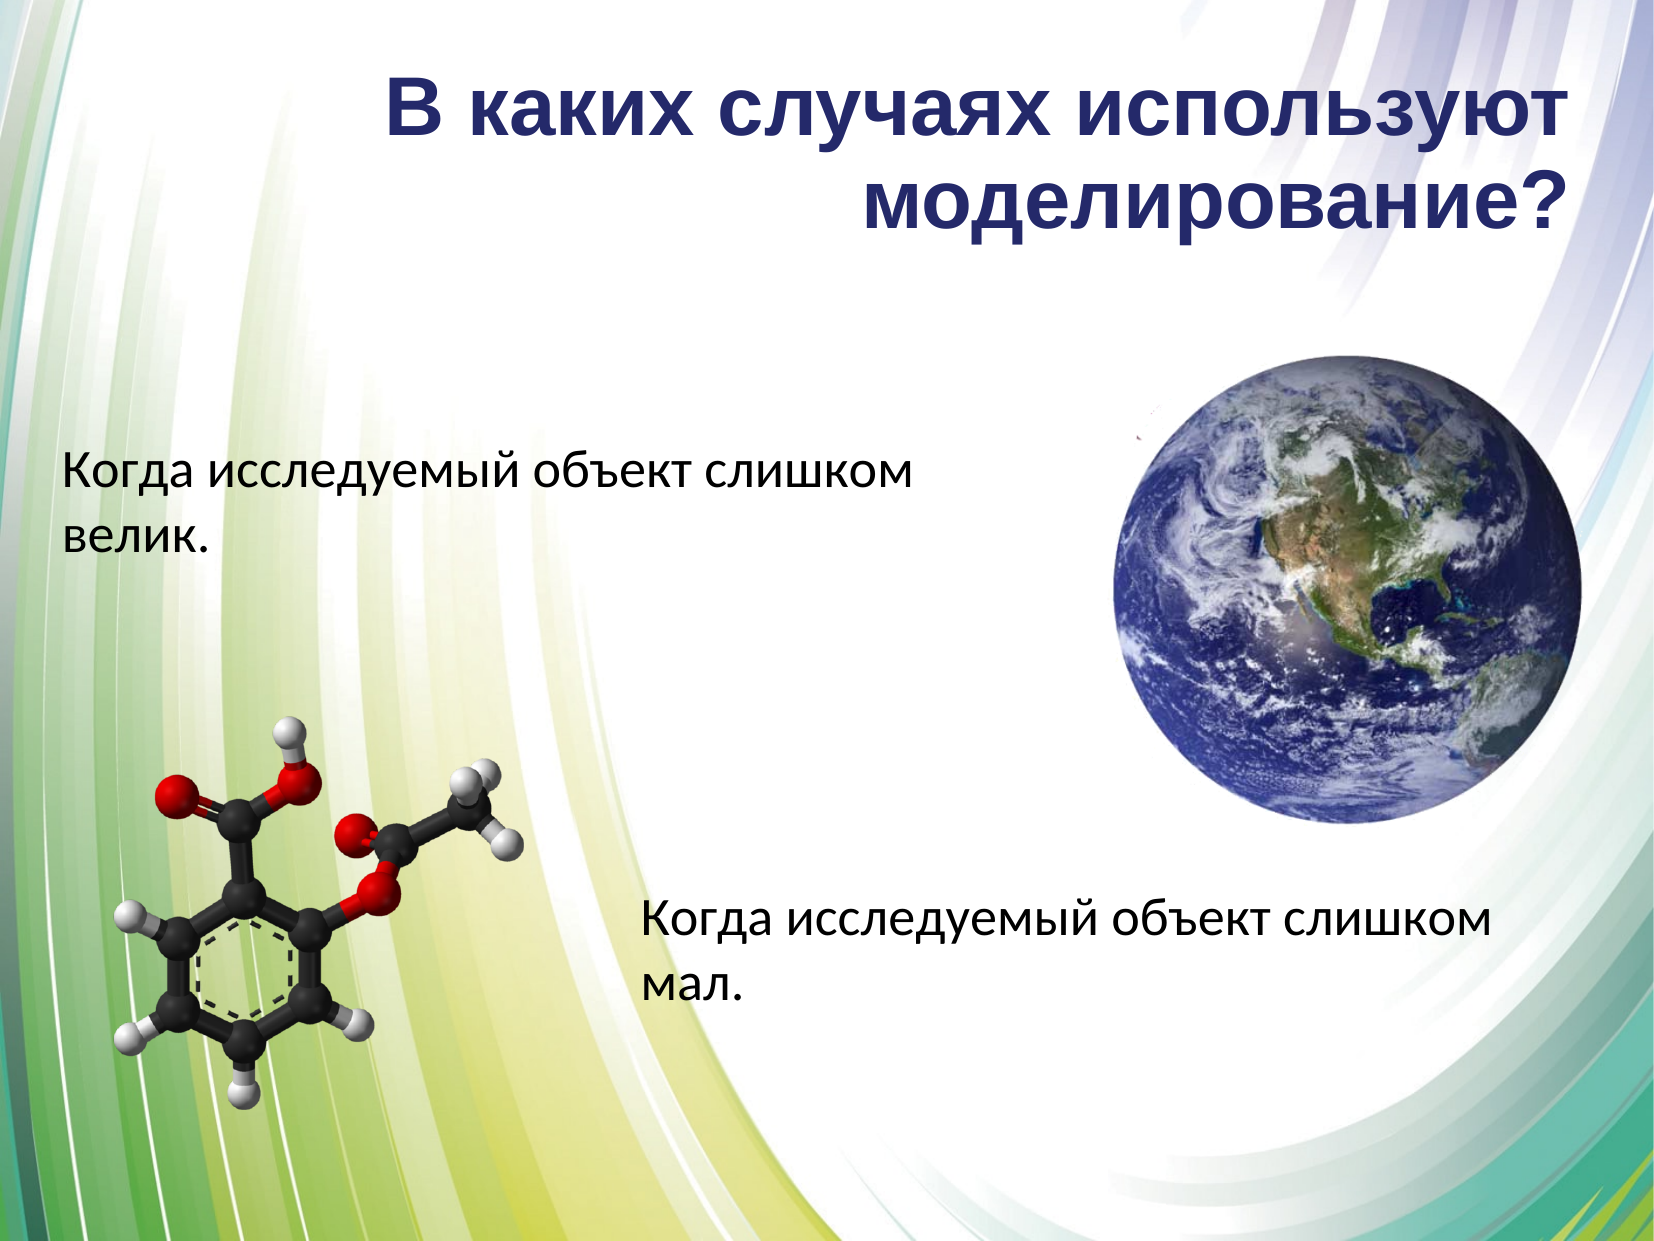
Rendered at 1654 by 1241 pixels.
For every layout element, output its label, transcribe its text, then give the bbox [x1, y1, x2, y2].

text_box Когда исследуемый объект слишком мал. [625, 873, 1564, 1020]
text_box Когда исследуемый объект слишком велик. [47, 425, 979, 572]
picture [0, 0, 1654, 1241]
title В каких случаях используют моделирование? [318, 35, 1571, 271]
